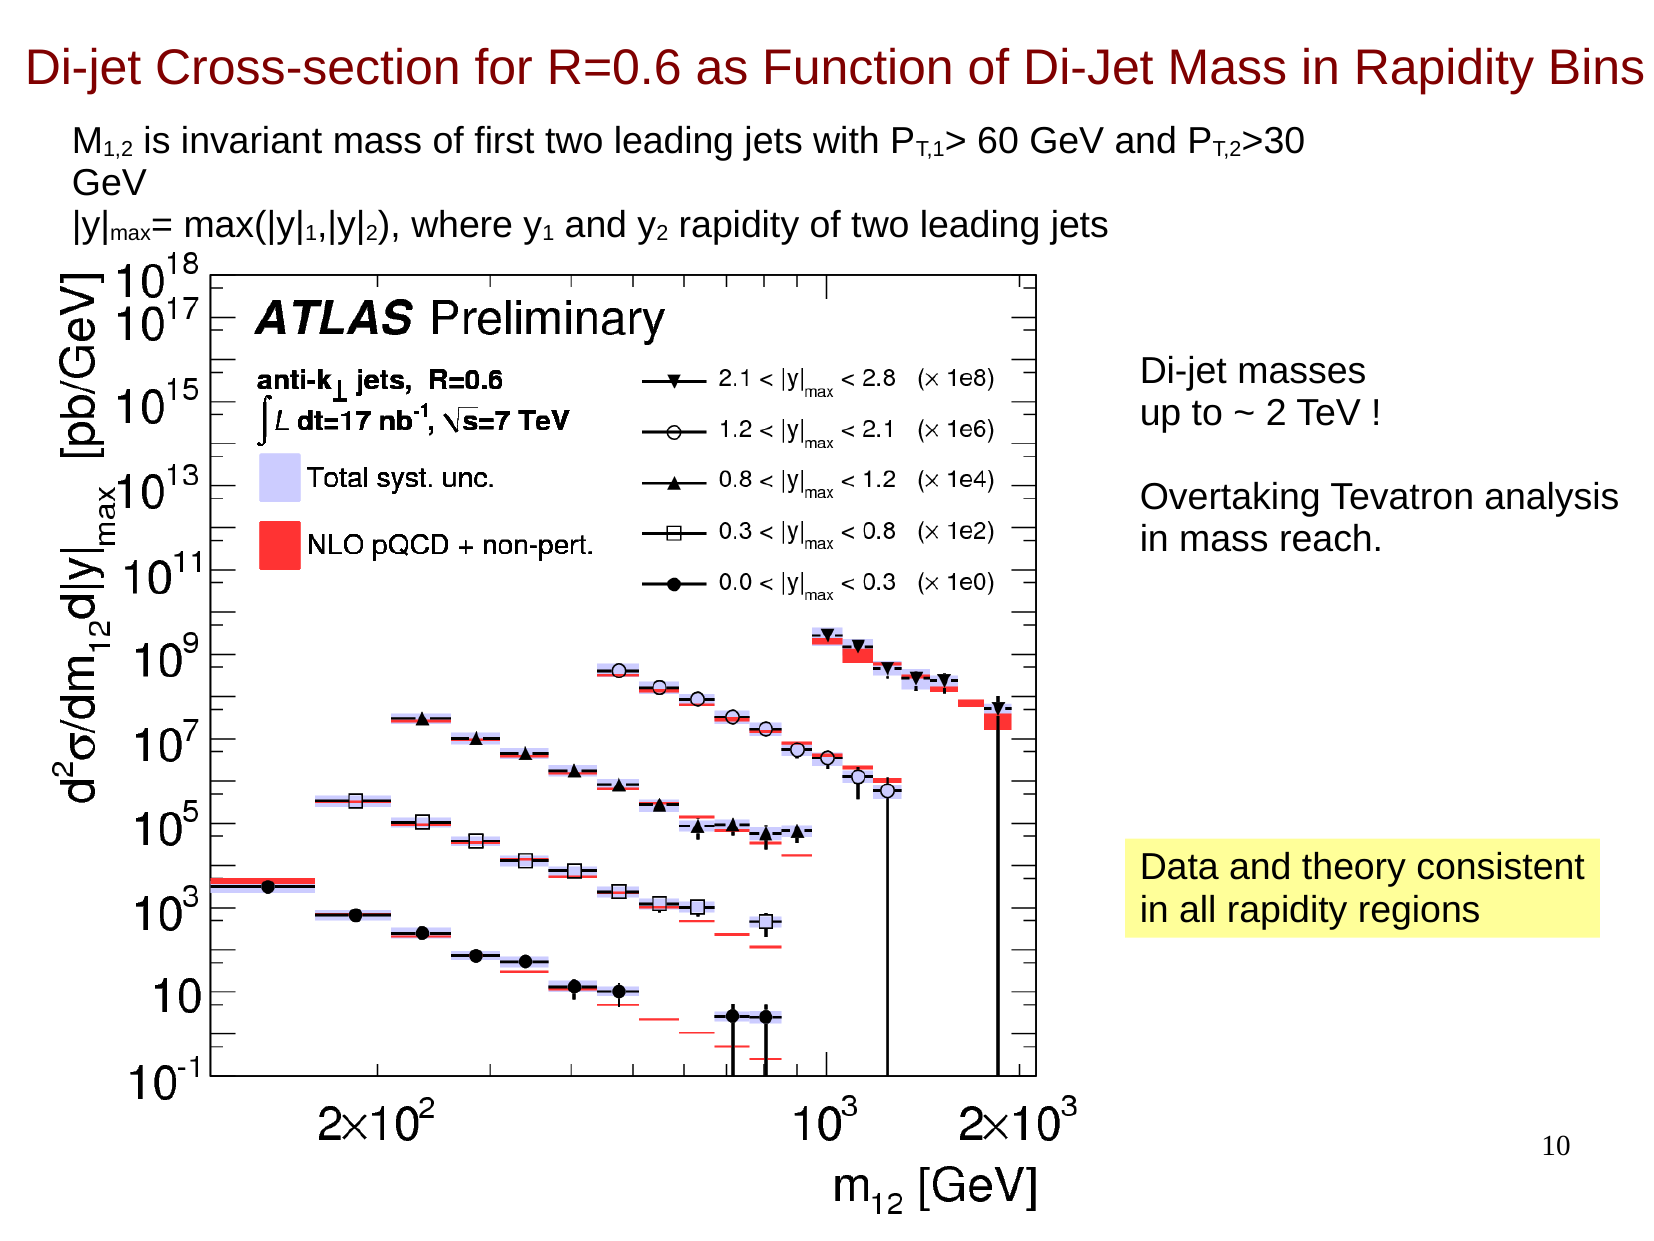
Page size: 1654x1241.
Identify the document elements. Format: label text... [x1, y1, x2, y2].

picture [43, 224, 1088, 1238]
text_box M1,2 is invariant mass of first two leading jets with PT,1> 60 GeV and PT,2>30 GeV |y|max= max(|y|1,|y|2), where y1 and y2 rapidity of two leading jets [57, 112, 1368, 278]
text_box Data and theory consistent in all rapidity regions [1125, 838, 1600, 938]
text_box Di-jet Cross-section for R=0.6 as Function of Di-Jet Mass in Rapidity Bins [10, 31, 1654, 103]
text_box Di-jet masses up to ~ 2 TeV ! Overtaking Tevatron analysis in mass reach. [1125, 342, 1635, 609]
